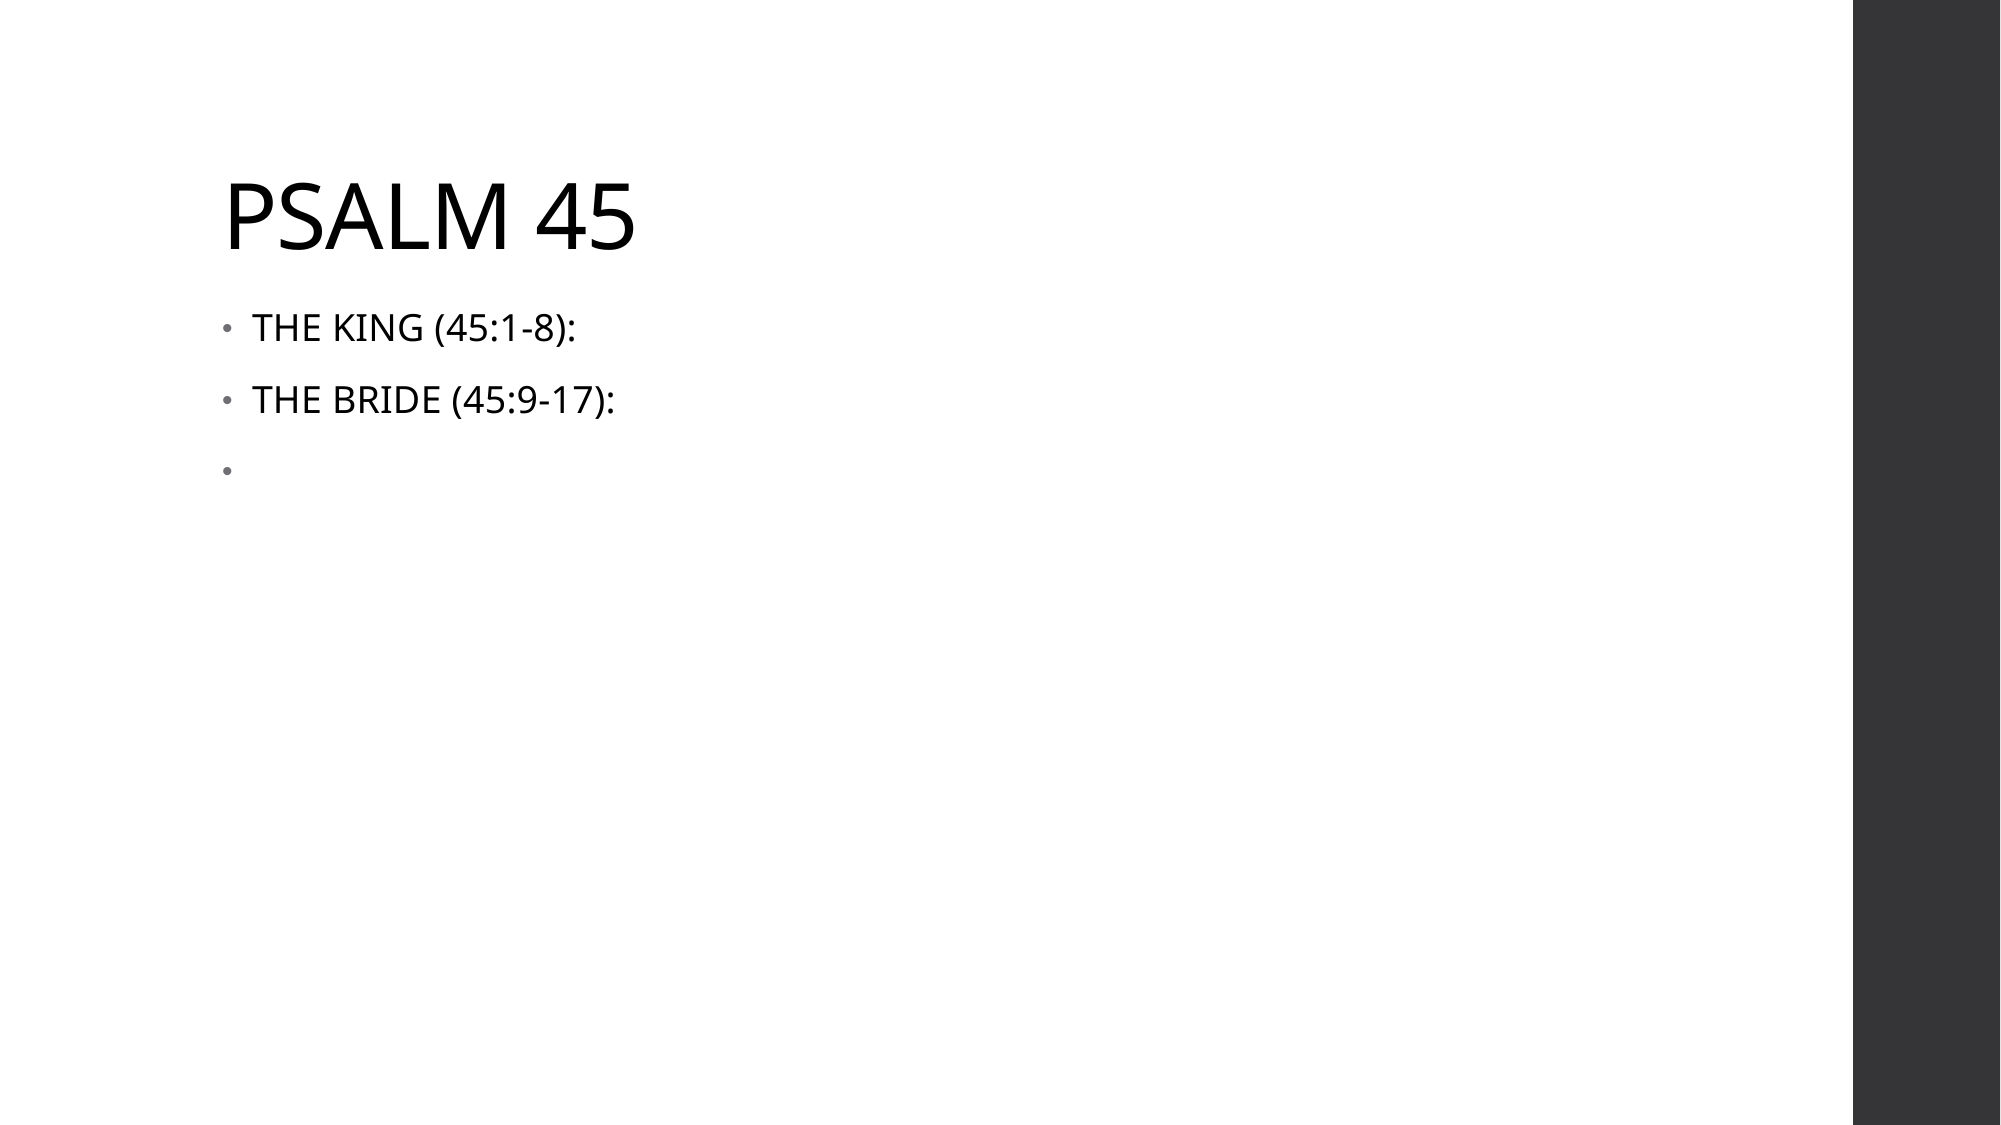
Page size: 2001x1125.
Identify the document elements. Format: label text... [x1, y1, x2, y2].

title PSALM 45 [206, 60, 1797, 278]
list THE KING (45:1-8): THE BRIDE (45:9-17): [206, 299, 1617, 1014]
